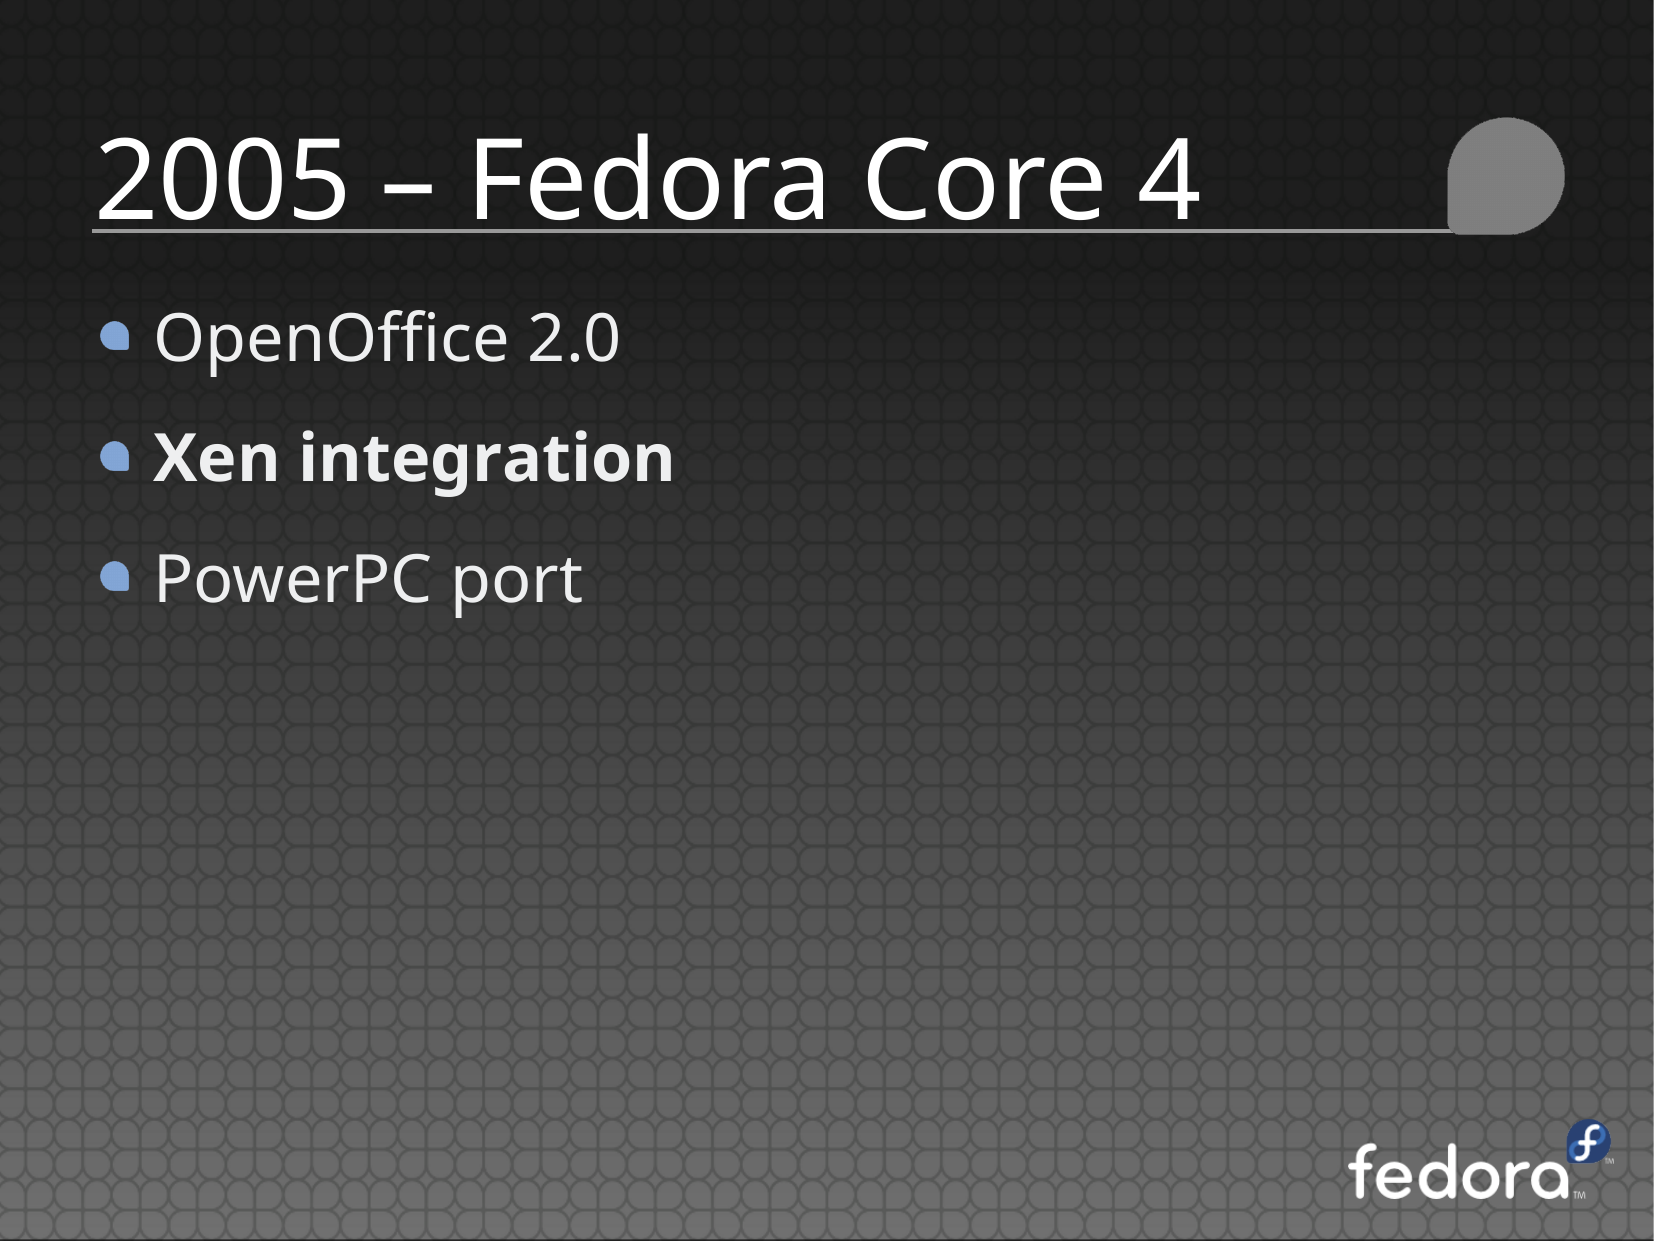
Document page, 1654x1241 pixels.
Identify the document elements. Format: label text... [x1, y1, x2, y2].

picture [0, 0, 1654, 1241]
title 2005 – Fedora Core 4 [94, 100, 1426, 251]
list OpenOffice 2.0 Xen integration PowerPC port [82, 290, 1571, 1094]
